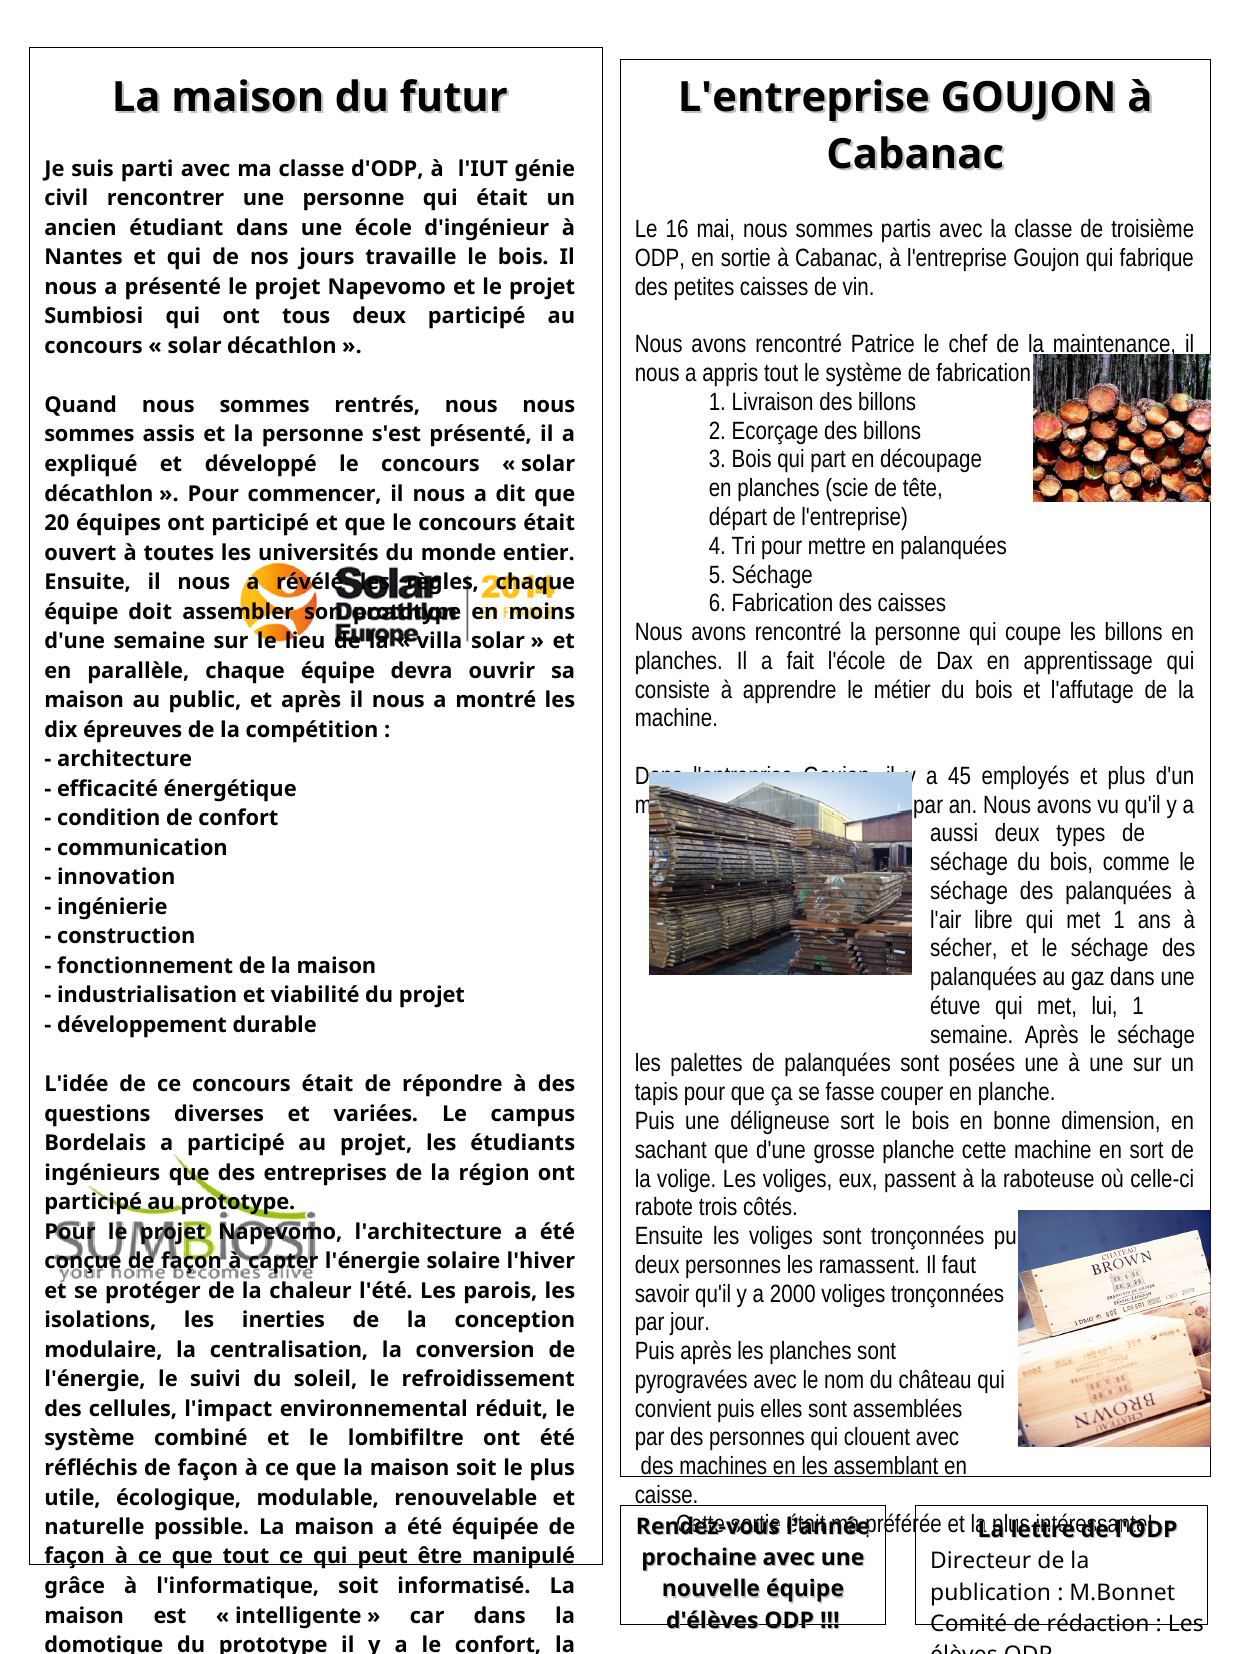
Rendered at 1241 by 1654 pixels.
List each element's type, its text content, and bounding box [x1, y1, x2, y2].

text_box La lettre de l'ODP Directeur de la publication : M.Bonnet Comité de rédaction : Les élèves ODP de 3°A et 3°B. [915, 1505, 1241, 1630]
text_box L'entreprise GOUJON à Cabanac Le 16 mai, nous sommes partis avec la classe de troisième ODP, en sortie à Cabanac, à l'entreprise Goujon qui fabrique des petites caisses de vin. Nous avons rencontré Patrice le chef de la maintenance, il nous a appris tout le système de fabrication des caisses : 1. Livraison des billons 2. Ecorçage des billons 3. Bois qui part en découpage en planches (scie de tête, départ de l'entreprise) 4. Tri pour mettre en palanquées 5. Séchage 6. Fabrication des caisses Nous avons rencontré la personne qui coupe les billons en planches. Il a fait l'école de Dax en apprentissage qui consiste à apprendre le métier du bois et l'affutage de la machine. Dans l'entreprise Goujon, il y a 45 employés et plus d'un millions de caisses fabriquées par an. Nous avons vu qu'il y a aussi deux types de séchage du bois, comme le séchage des palanquées à l'air libre qui met 1 ans à sécher, et le séchage des palanquées au gaz dans une étuve qui met, lui, 1 semaine. Après le séchage les palettes de palanquées sont posées une à une sur un tapis pour que ça se fasse couper en planche. Puis une déligneuse sort le bois en bonne dimension, en sachant que d'une grosse planche cette machine en sort de la volige. Les voliges, eux, passent à la raboteuse où celle-ci rabote trois côtés. Ensuite les voliges sont tronçonnées puis elles tombent et deux personnes les ramassent. Il faut savoir qu'il y a 2000 voliges tronçonnées par jour. Puis après les planches sont pyrogravées avec le nom du château qui convient puis elles sont assemblées par des personnes qui clouent avec des machines en les assemblant en caisse. Cette sortie était ma préférée et la plus intéressante! [620, 59, 1211, 1488]
picture [649, 772, 912, 975]
picture [1033, 354, 1211, 502]
text_box Rendez-vous l'année prochaine avec une nouvelle équipe d'élèves ODP !!! [620, 1502, 886, 1625]
text_box La maison du futur Je suis parti avec ma classe d'ODP, à l'IUT génie civil rencontrer une personne qui était un ancien étudiant dans une école d'ingénieur à Nantes et qui de nos jours travaille le bois. Il nous a présenté le projet Napevomo et le projet Sumbiosi qui ont tous deux participé au concours « solar décathlon ». Quand nous sommes rentrés, nous nous sommes assis et la personne s'est présenté, il a expliqué et développé le concours « solar décathlon ». Pour commencer, il nous a dit que 20 équipes ont participé et que le concours était ouvert à toutes les universités du monde entier. Ensuite, il nous a révélé les règles, chaque équipe doit assembler son prototype en moins d'une semaine sur le lieu de la « villa solar » et en parallèle, chaque équipe devra ouvrir sa maison au public, et après il nous a montré les dix épreuves de la compétition : - architecture - efficacité énergétique - condition de confort - communication - innovation - ingénierie - construction - fonctionnement de la maison - industrialisation et viabilité du projet - développement durable L'idée de ce concours était de répondre à des questions diverses et variées. Le campus Bordelais a participé au projet, les étudiants ingénieurs que des entreprises de la région ont participé au prototype. Pour le projet Napevomo, l'architecture a été conçue de façon à capter l'énergie solaire l'hiver et se protéger de la chaleur l'été. Les parois, les isolations, les inerties de la conception modulaire, la centralisation, la conversion de l'énergie, le suivi du soleil, le refroidissement des cellules, l'impact environnemental réduit, le système combiné et le lombifiltre ont été réfléchis de façon à ce que la maison soit le plus utile, écologique, modulable, renouvelable et naturelle possible. La maison a été équipée de façon à ce que tout ce qui peut être manipulé grâce à l'informatique, soit informatisé. La maison est « intelligente » car dans la domotique du prototype il y a le confort, la sécurité et l'économie. Pour le projet Sumbiosi, les étudiants ont utilisé la même stratégie pour le soleil l'hiver et l'été. Il y a un logement pour un couple et un enfant et la maison dispose d'une chambre d'appoint, tout les meubles sont mobiles. Les murs sont constitués de nombreux isolants naturels tel que le bois, la fibre de bois et autre matériaux naturels et isolants. La maison Sumbiosi est aussi équipé de systèmes photovoltaïques mobiles. L’énergie solaire produite par les panneaux solaires est concentrée dans des ballons de stockage. Le système de domotique dans le projet Sumbiosi est le même que dans le prototype Napevomo. Les prochaines éditions de solar décathlon seront à Washington UE en 2013 et à Versailles en France en 2014. [29, 59, 591, 1573]
picture [1018, 1210, 1211, 1447]
